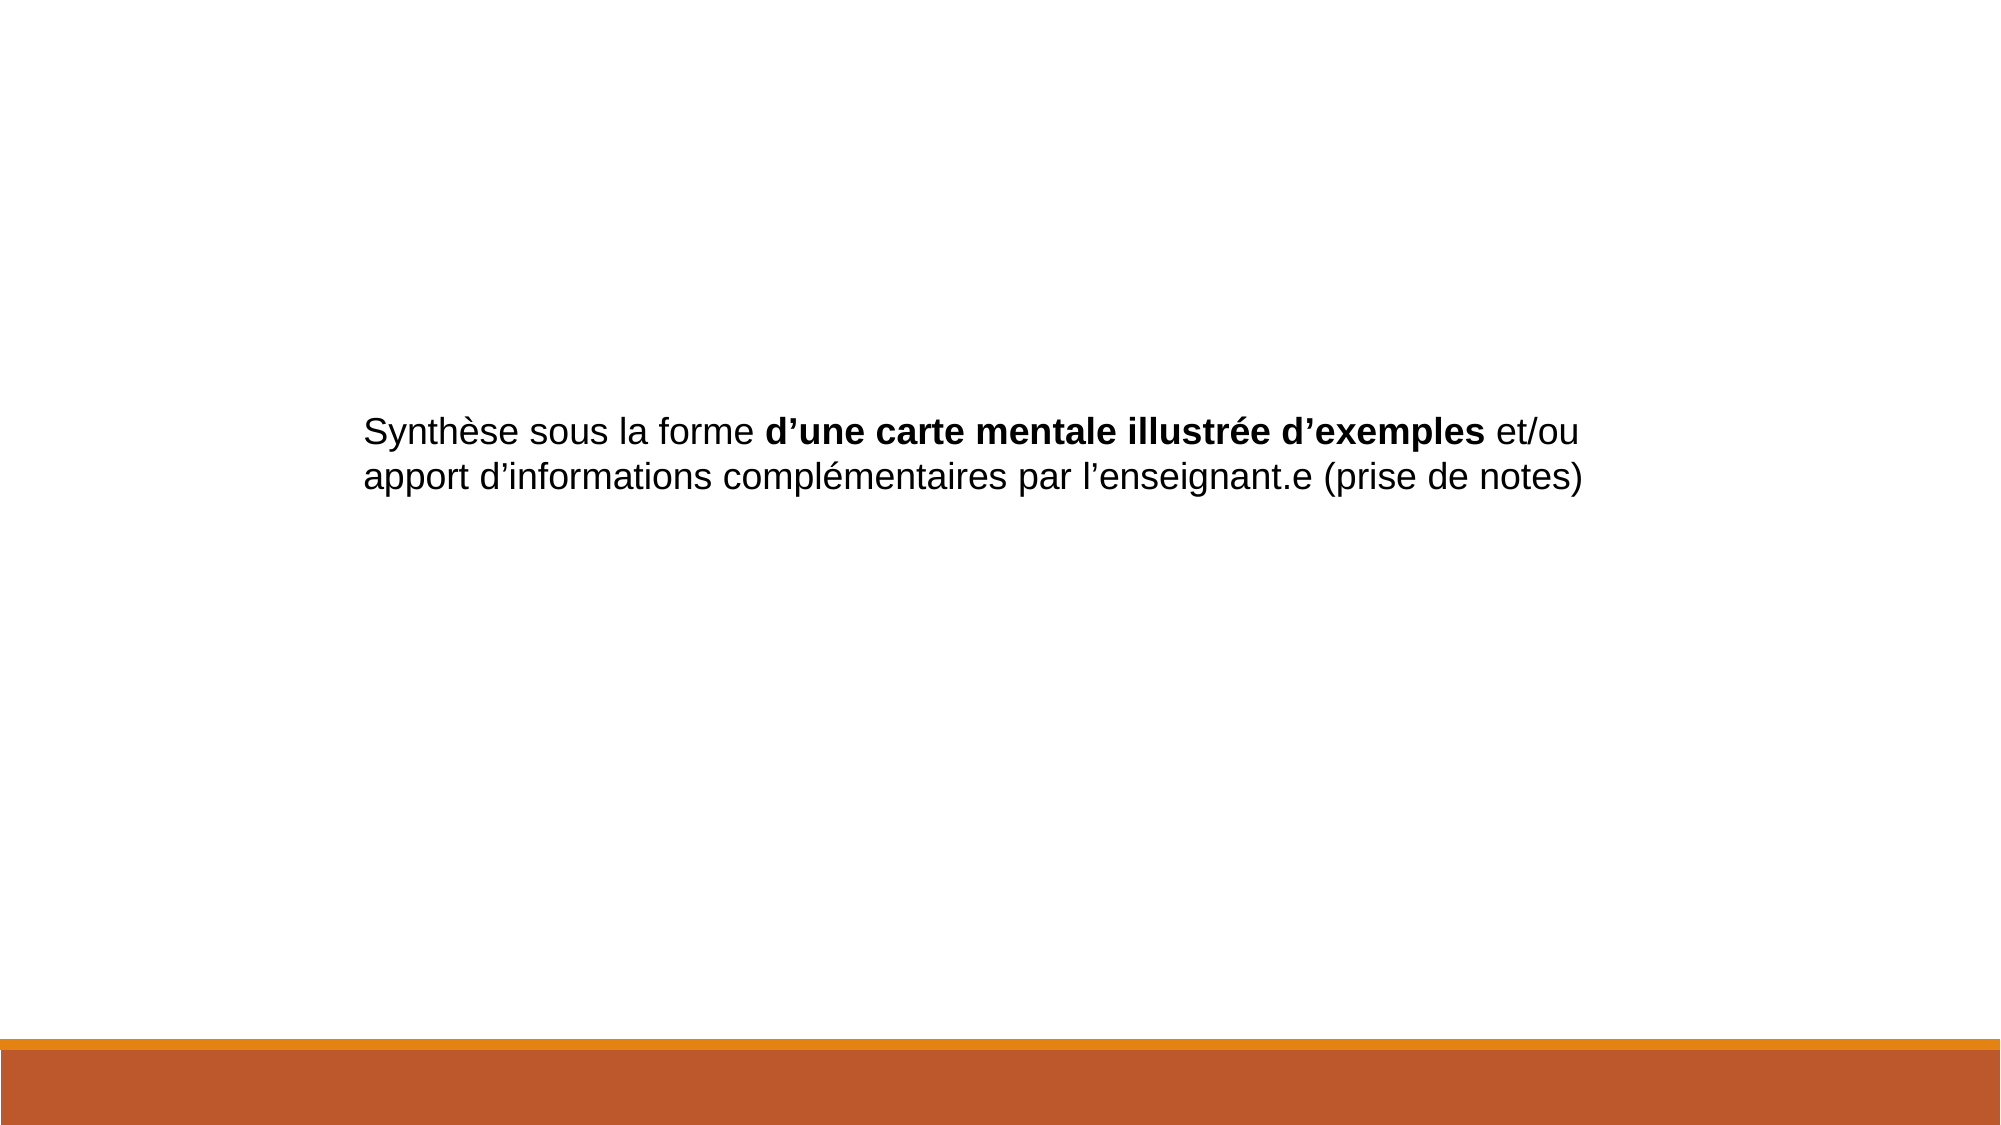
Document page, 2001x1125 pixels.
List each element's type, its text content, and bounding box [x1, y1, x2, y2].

text_box Synthèse sous la forme d’une carte mentale illustrée d’exemples et/ou apport d’informations complémentaires par l’enseignant.e (prise de notes) [348, 399, 1694, 504]
